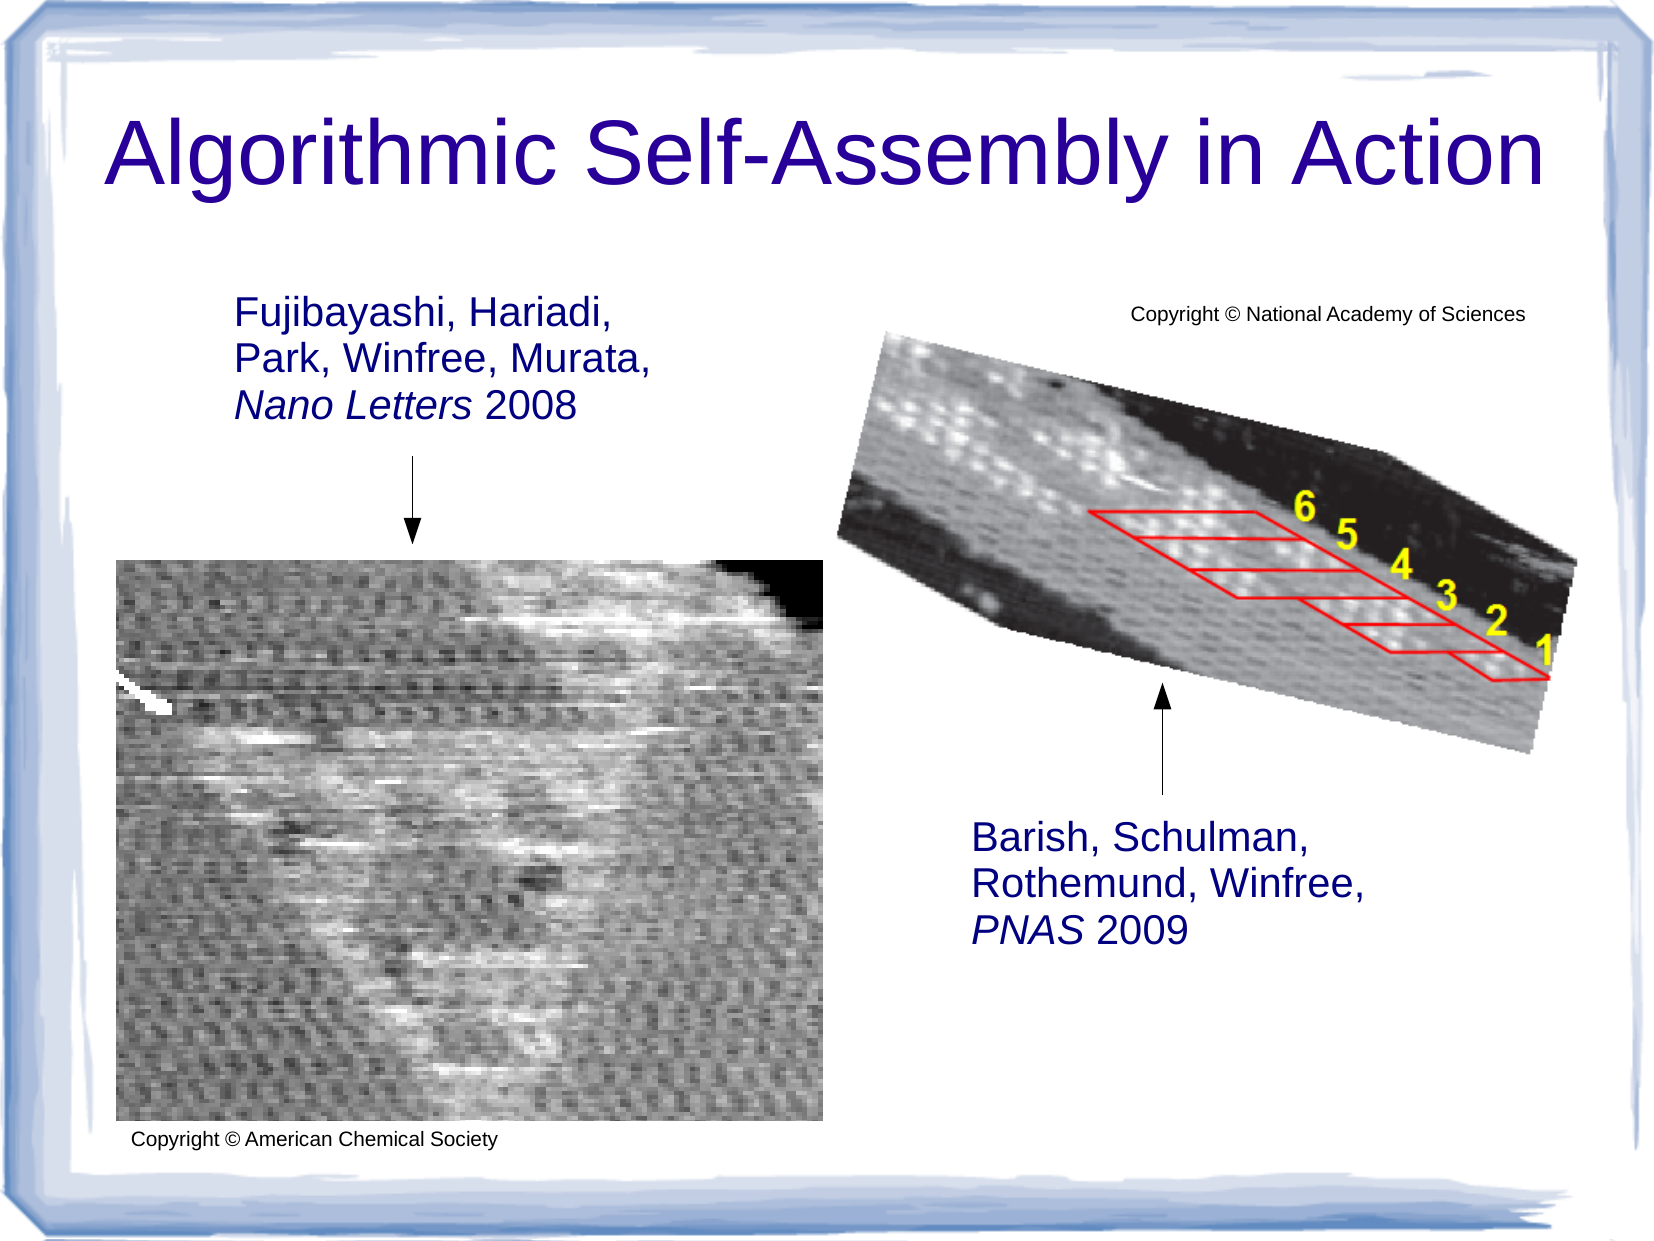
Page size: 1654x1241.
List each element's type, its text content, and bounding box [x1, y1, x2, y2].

picture [0, 0, 1654, 1241]
text_box Copyright © National Academy of Sciences [1115, 295, 1576, 338]
text_box Fujibayashi, Hariadi, Park, Winfree, Murata, Nano Letters 2008 [219, 281, 694, 437]
text_box Copyright © American Chemical Society [116, 1121, 517, 1163]
title Algorithmic Self-Assembly in Action [82, 56, 1571, 250]
text_box Barish, Schulman, Rothemund, Winfree, PNAS 2009 [956, 806, 1405, 962]
